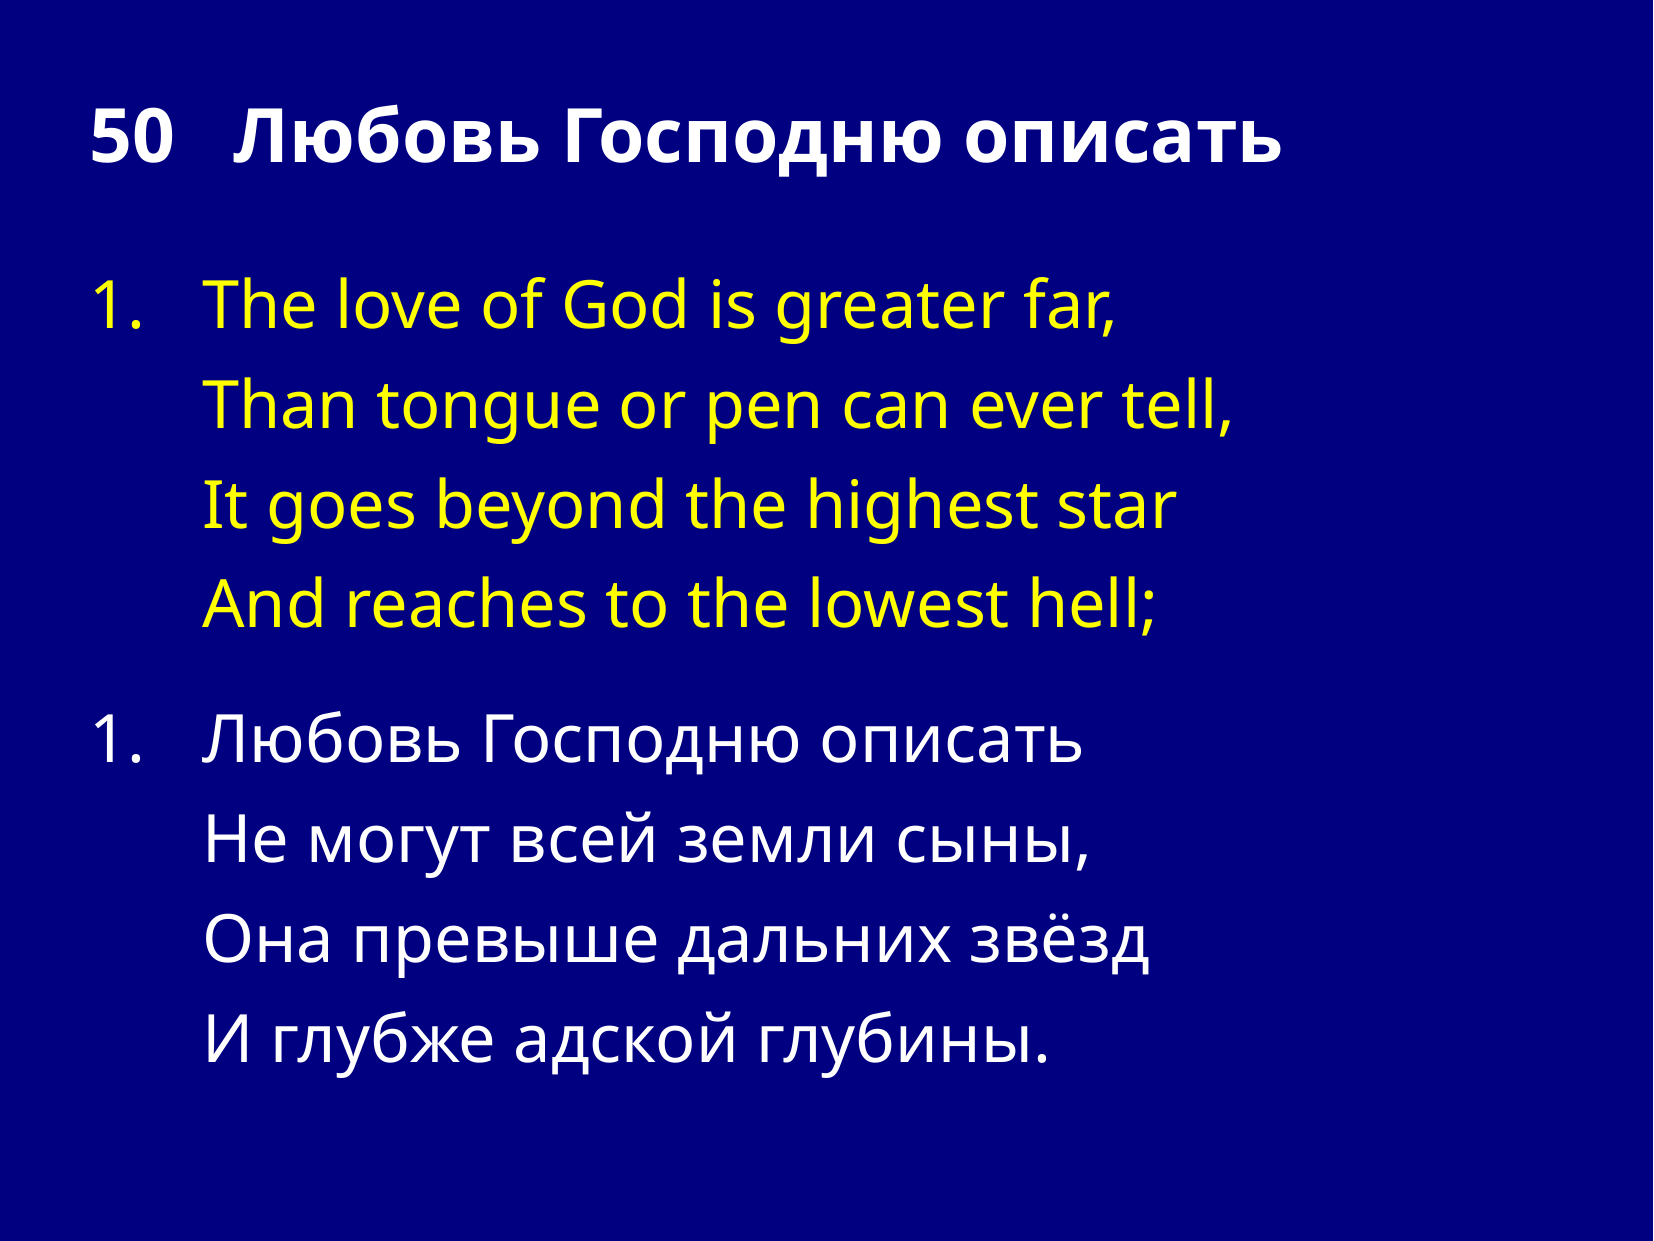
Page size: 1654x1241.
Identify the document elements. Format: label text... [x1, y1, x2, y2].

text_box 50 Любовь Господню описать [75, 75, 1576, 188]
text_box 1. The love of God is greater far, Than tongue or pen can ever tell, It goes beyond the highest star And reaches to the lowest hell; [75, 188, 1576, 638]
text_box 1. Любовь Господню описать Не могут всей земли сыны, Она превыше дальних звёзд И глубже адской глубины. [75, 675, 1576, 1163]
